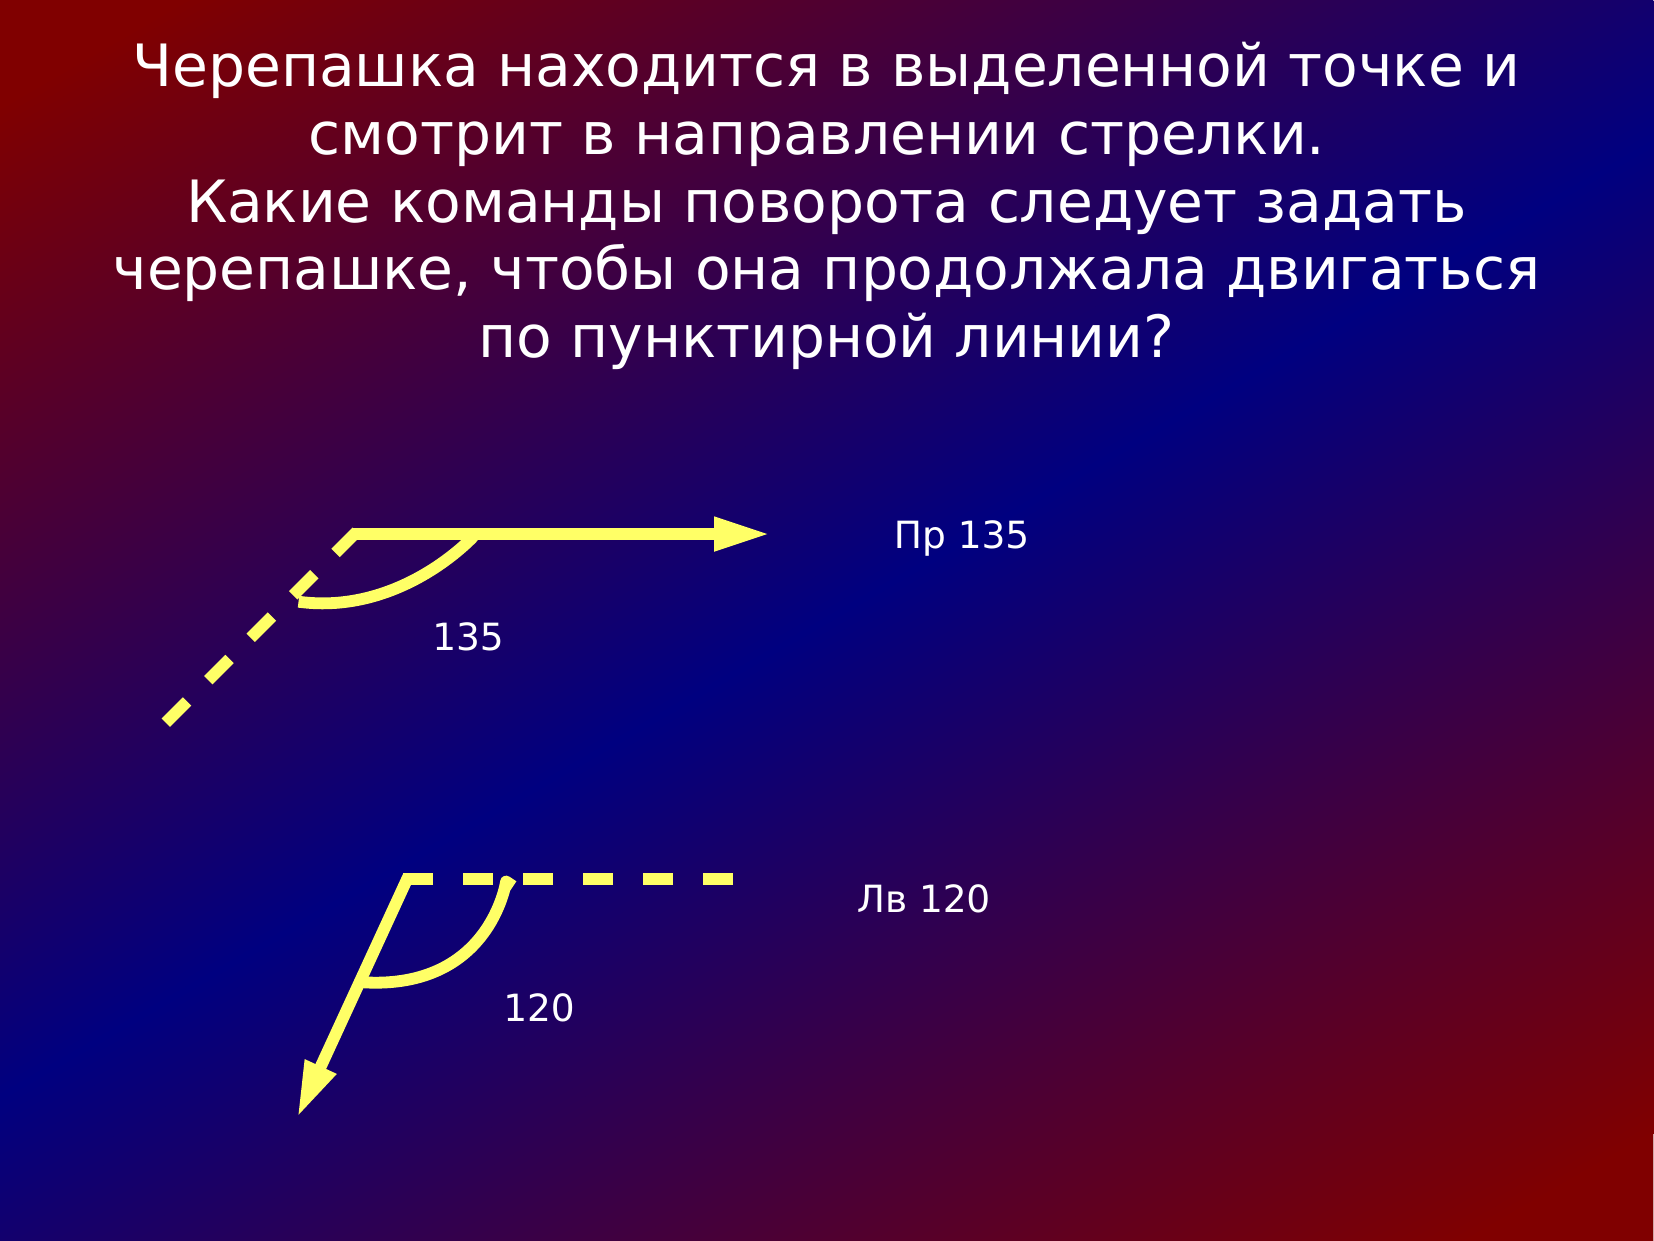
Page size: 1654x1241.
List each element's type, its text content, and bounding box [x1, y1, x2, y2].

title Черепашка находится в выделенной точке и смотрит в направлении стрелки. Какие команды поворота следует задать черепашке, чтобы она продолжала двигаться по пунктирной линии? [82, 32, 1571, 372]
text_box Пр 135 [879, 506, 1533, 565]
text_box Лв 120 [842, 869, 1121, 929]
text_box 120 [488, 979, 797, 1038]
text_box 135 [417, 608, 584, 668]
